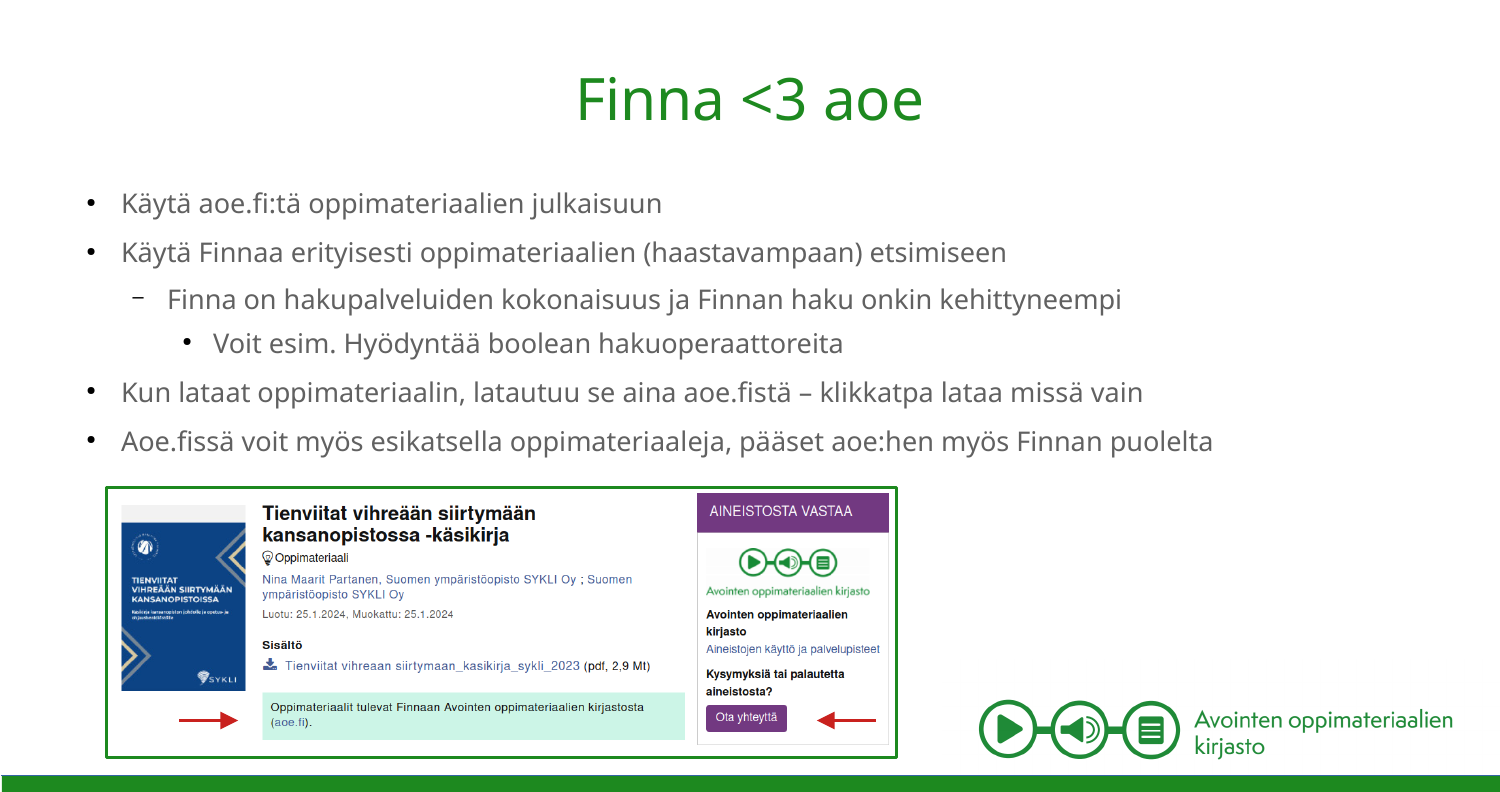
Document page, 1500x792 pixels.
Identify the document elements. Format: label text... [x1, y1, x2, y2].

title Finna <3 aoe [75, 31, 1425, 164]
picture [108, 489, 896, 756]
list Käytä aoe.fi:tä oppimateriaalien julkaisuun Käytä Finnaa erityisesti oppimateriaalien (haastavampaan) etsimiseen Finna on hakupalveluiden kokonaisuus ja Finnan haku onkin kehittyneempi Voit esim. Hyödyntää boolean hakuoperaattoreita Kun lataat oppimateriaalin, latautuu se aina aoe.fistä – klikkatpa lataa missä vain Aoe.fissä voit myös esikatsella oppimateriaaleja, pääset aoe:hen myös Finnan puolelta [75, 185, 1425, 466]
picture [942, 659, 1500, 775]
